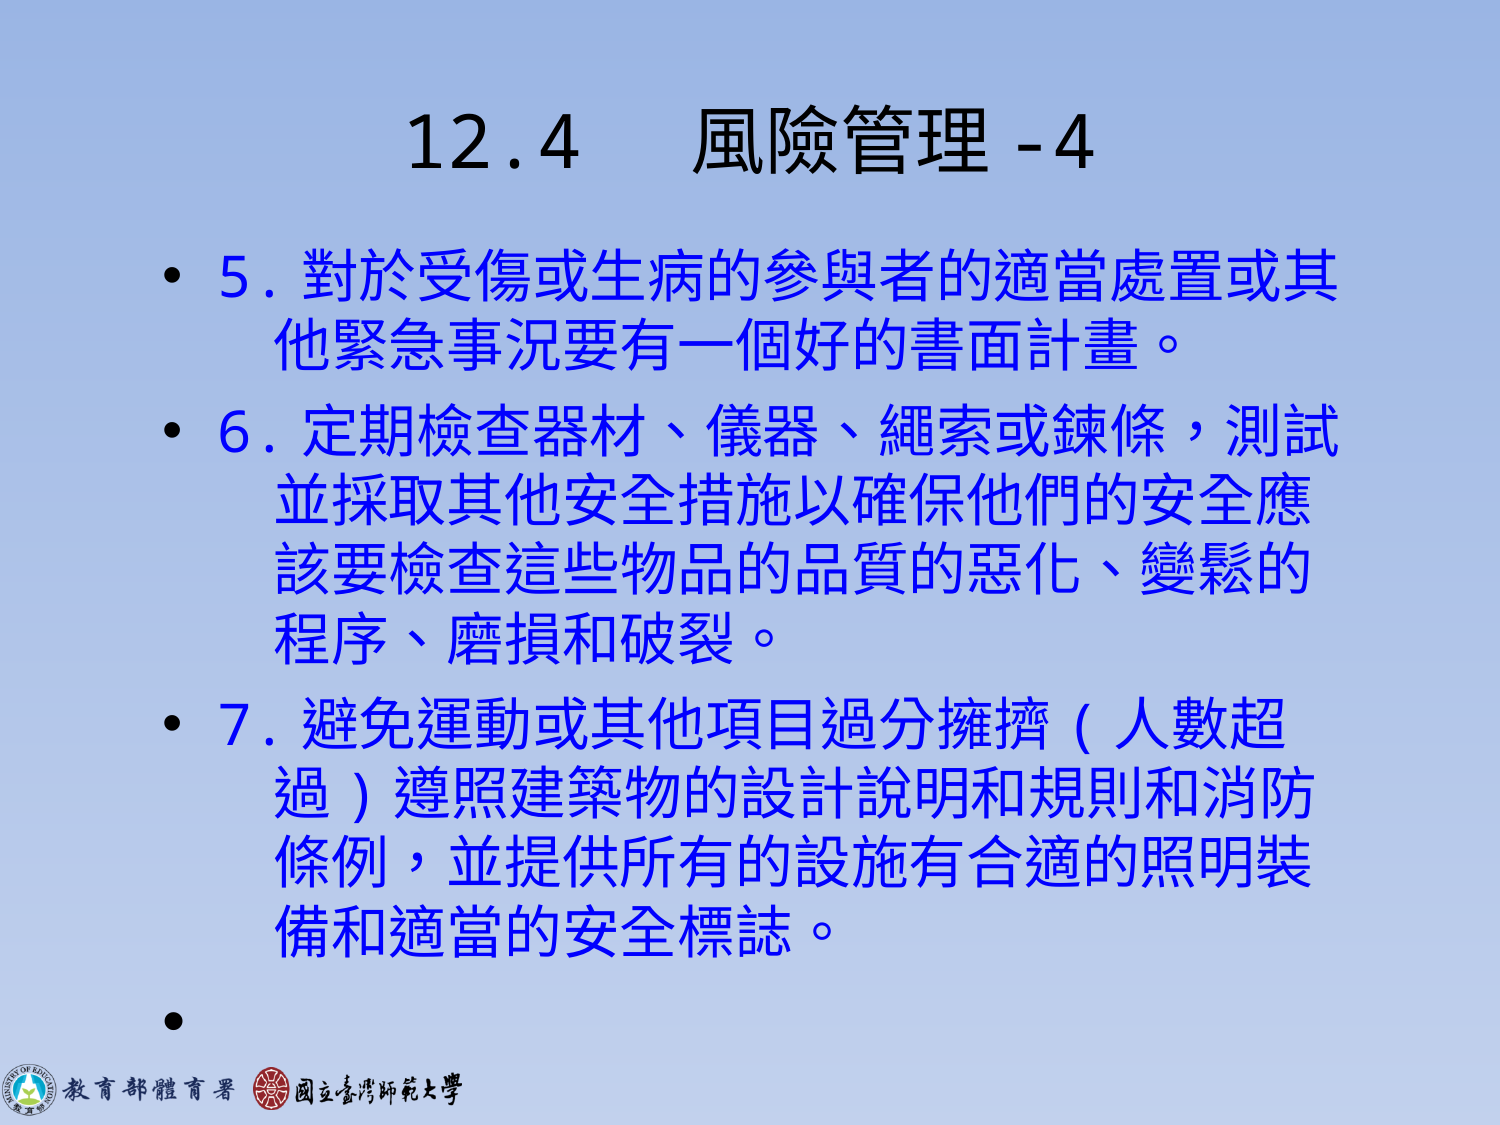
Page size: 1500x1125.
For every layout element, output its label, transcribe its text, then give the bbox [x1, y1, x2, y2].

title 12.4 風險管理-4 [75, 45, 1426, 233]
list 5.對於受傷或生病的參與者的適當處置或其他緊急事況要有一個好的書面計畫。 6.定期檢查器材、儀器、繩索或鍊條，測試並採取其他安全措施以確保他們的安全應該要檢查這些物品的品質的惡化、變鬆的程序、磨損和破裂。 7.避免運動或其他項目過分擁擠(人數超過)遵照建築物的設計說明和規則和消防條例，並提供所有的設施有合適的照明裝備和適當的安全標誌。 [147, 232, 1381, 976]
